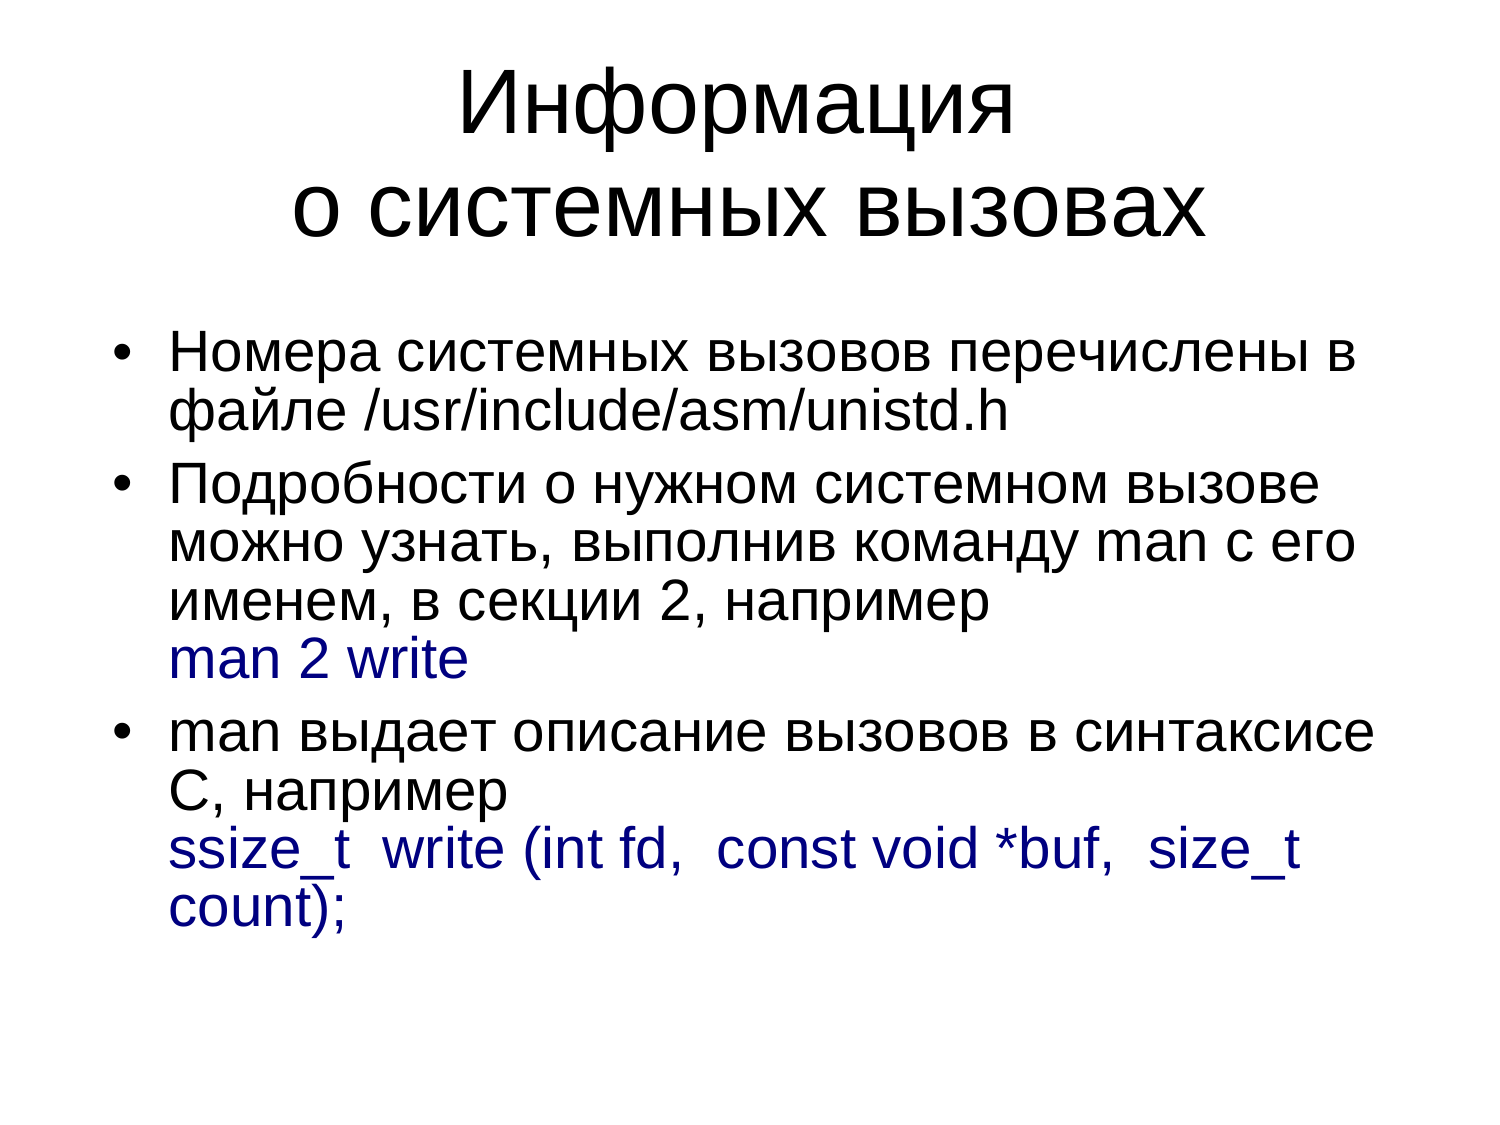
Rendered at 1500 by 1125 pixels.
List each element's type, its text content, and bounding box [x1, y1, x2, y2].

list Номера системных вызовов перечислены в файле /usr/include/asm/unistd.h Подробности о нужном системном вызове можно узнать, выполнив команду man с его именем, в секции 2, например man 2 write man выдает описание вызовов в синтаксисе С, например ssize_t write (int fd, const void *buf, size_t count); [112, 324, 1388, 1014]
title Информация о системных вызовах [75, 28, 1426, 279]
